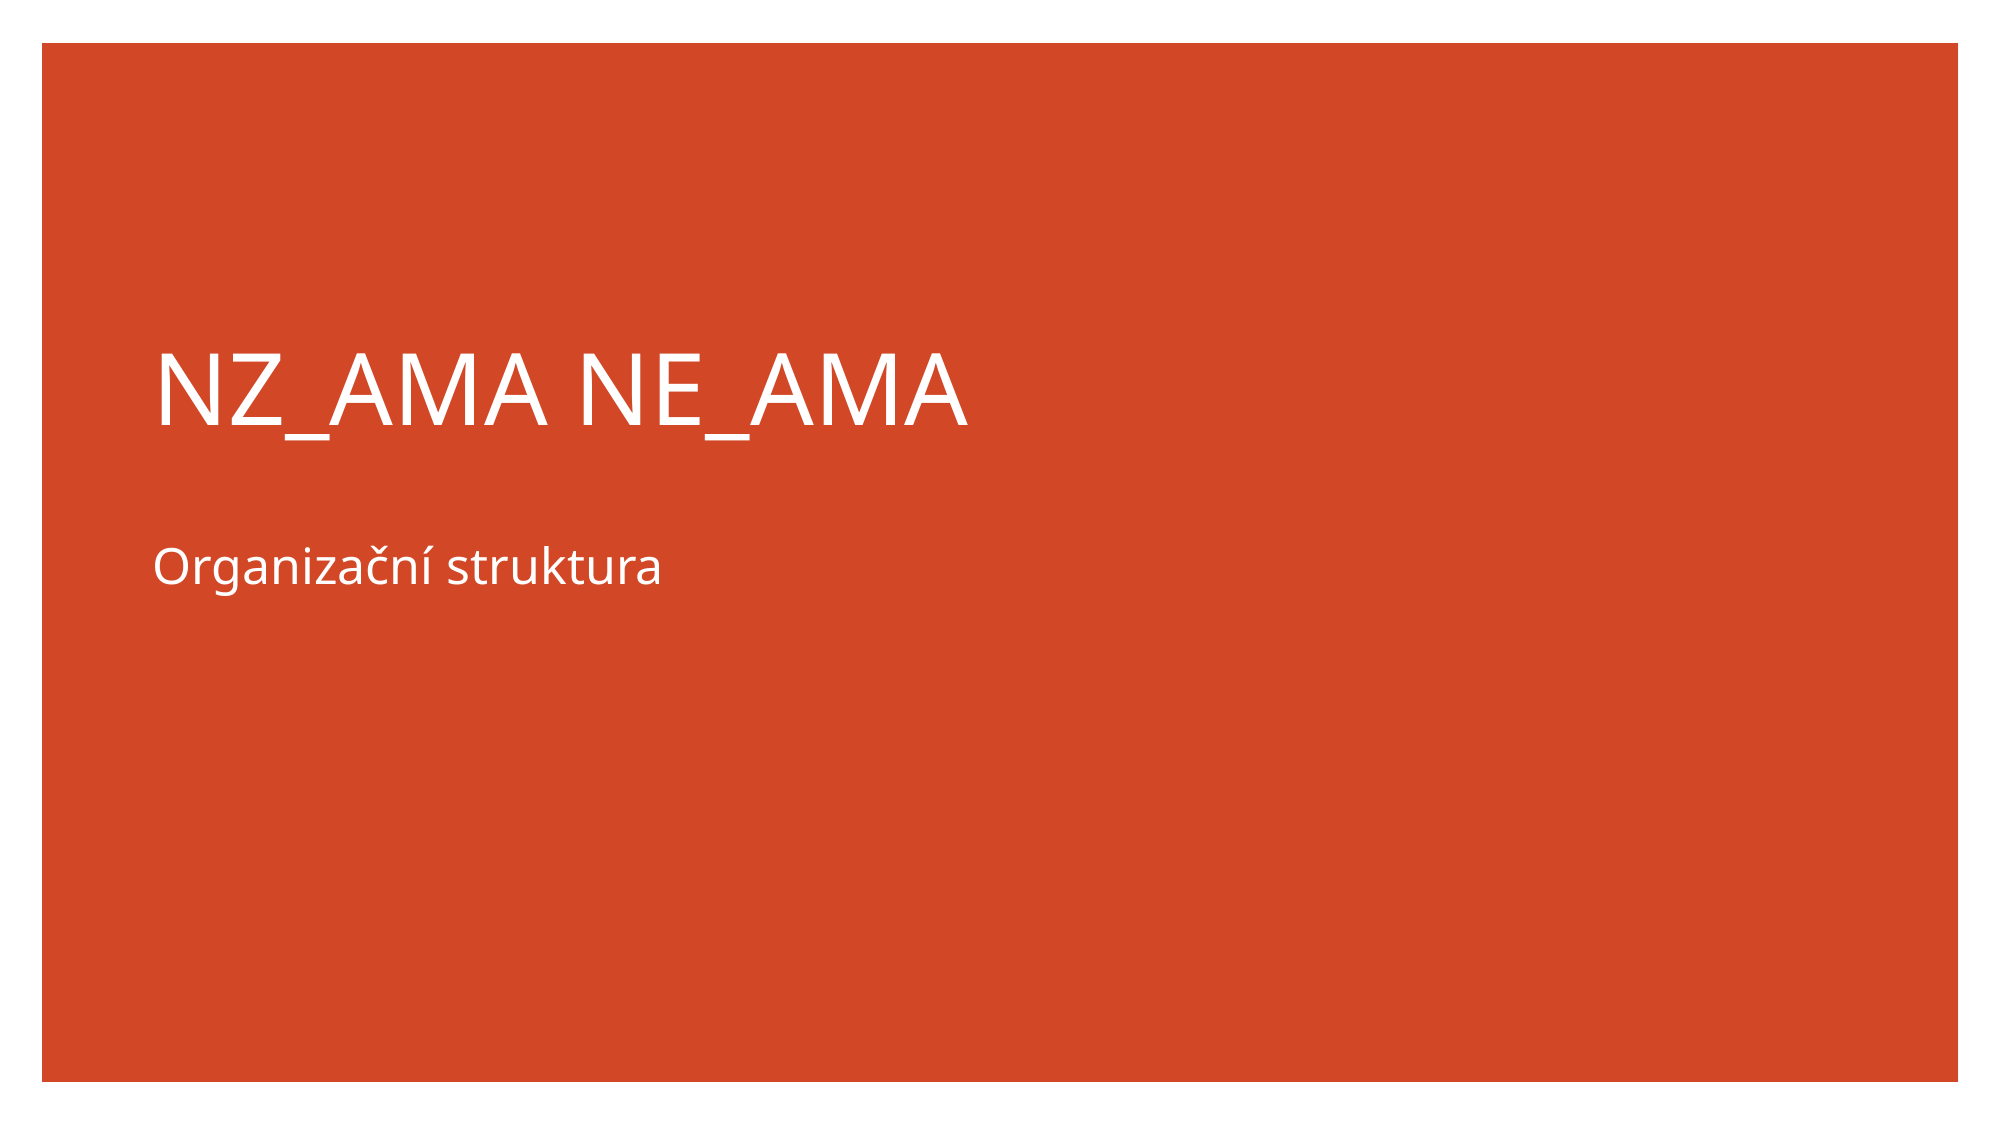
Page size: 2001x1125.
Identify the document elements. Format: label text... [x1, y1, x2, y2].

title NZ_AMA NE_AMA [137, 190, 1863, 583]
subtitle Organizační struktura [137, 489, 1710, 677]
